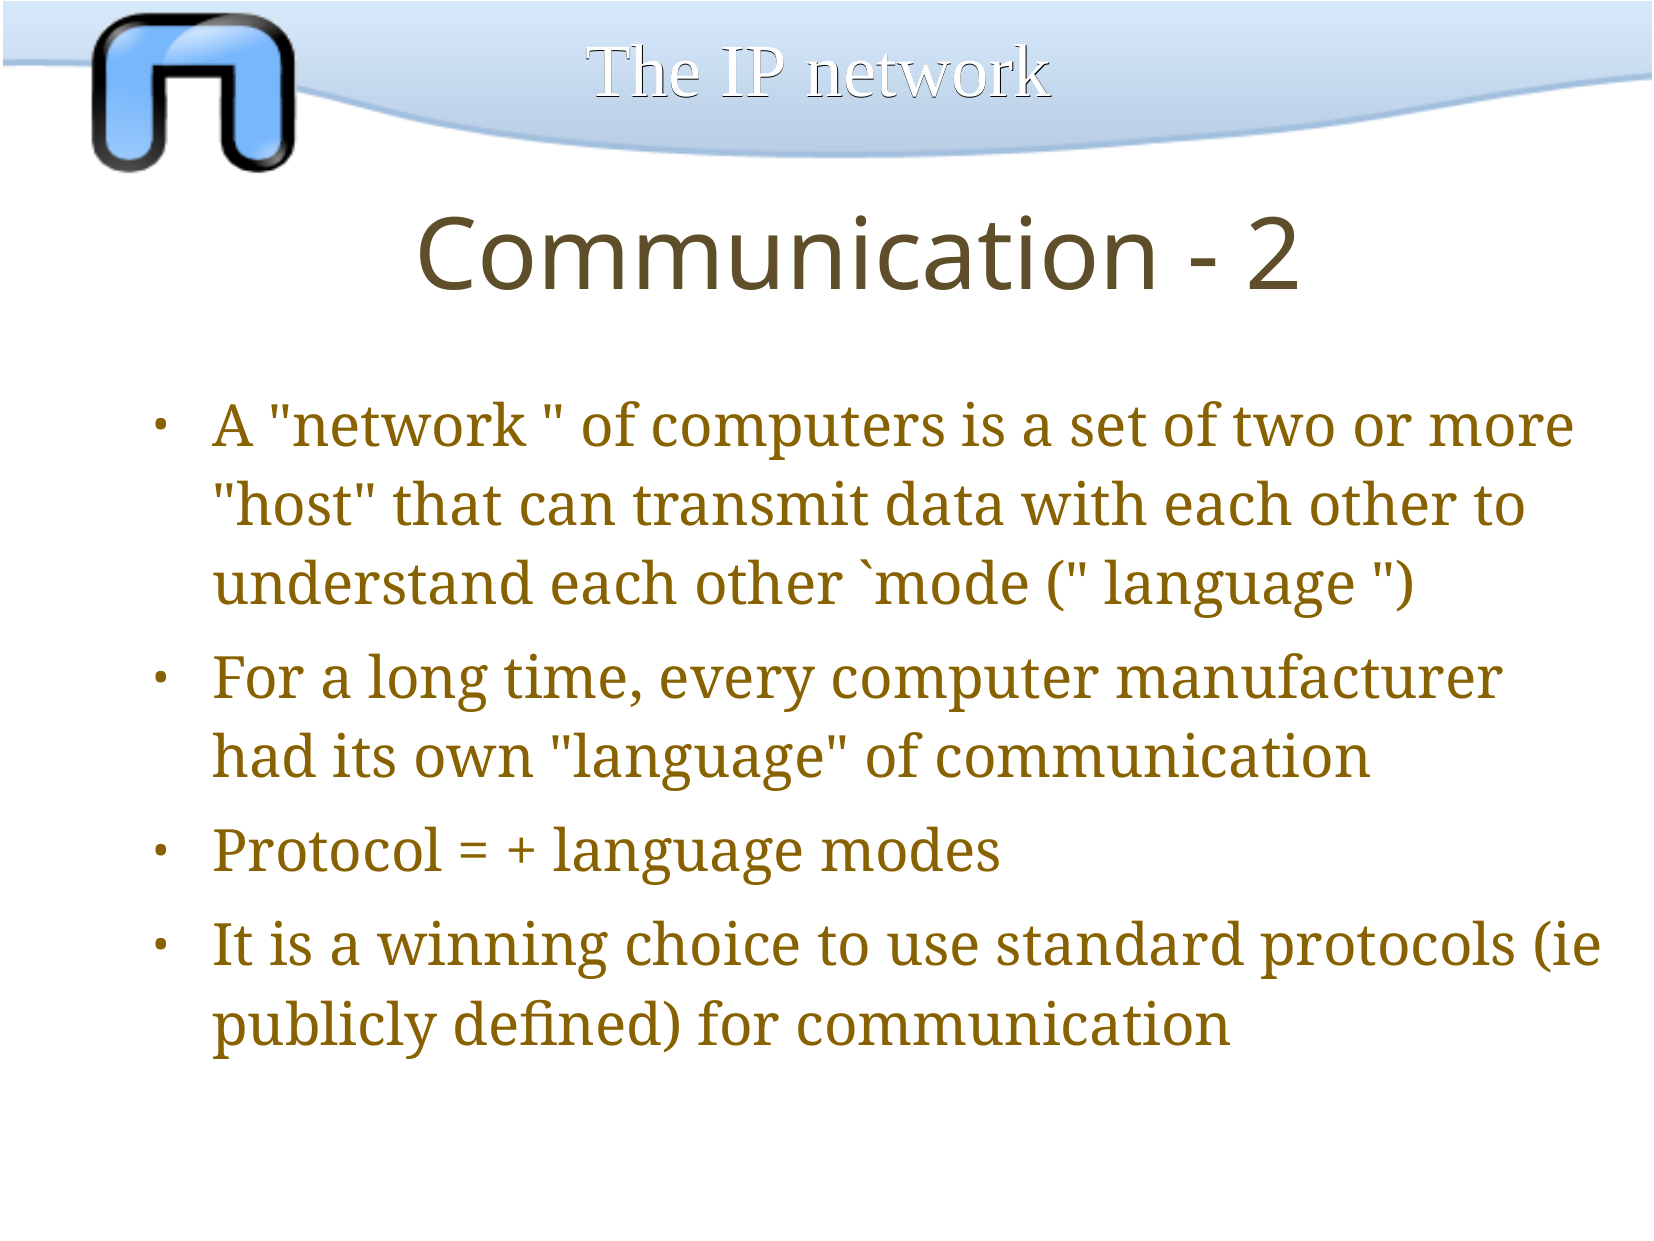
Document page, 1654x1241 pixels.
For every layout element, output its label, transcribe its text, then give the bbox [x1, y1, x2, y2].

picture [0, 0, 1654, 1241]
list A "network " of computers is a set of two or more "host" that can transmit data with each other to understand each other `mode (" language ") For a long time, every computer manufacturer had its own "language" of communication Protocol = + language modes It is a winning choice to use standard protocols (ie publicly defined) for communication [118, 383, 1609, 1241]
title Communication - 2 [120, 211, 1598, 414]
text_box The IP network [573, 29, 1063, 178]
